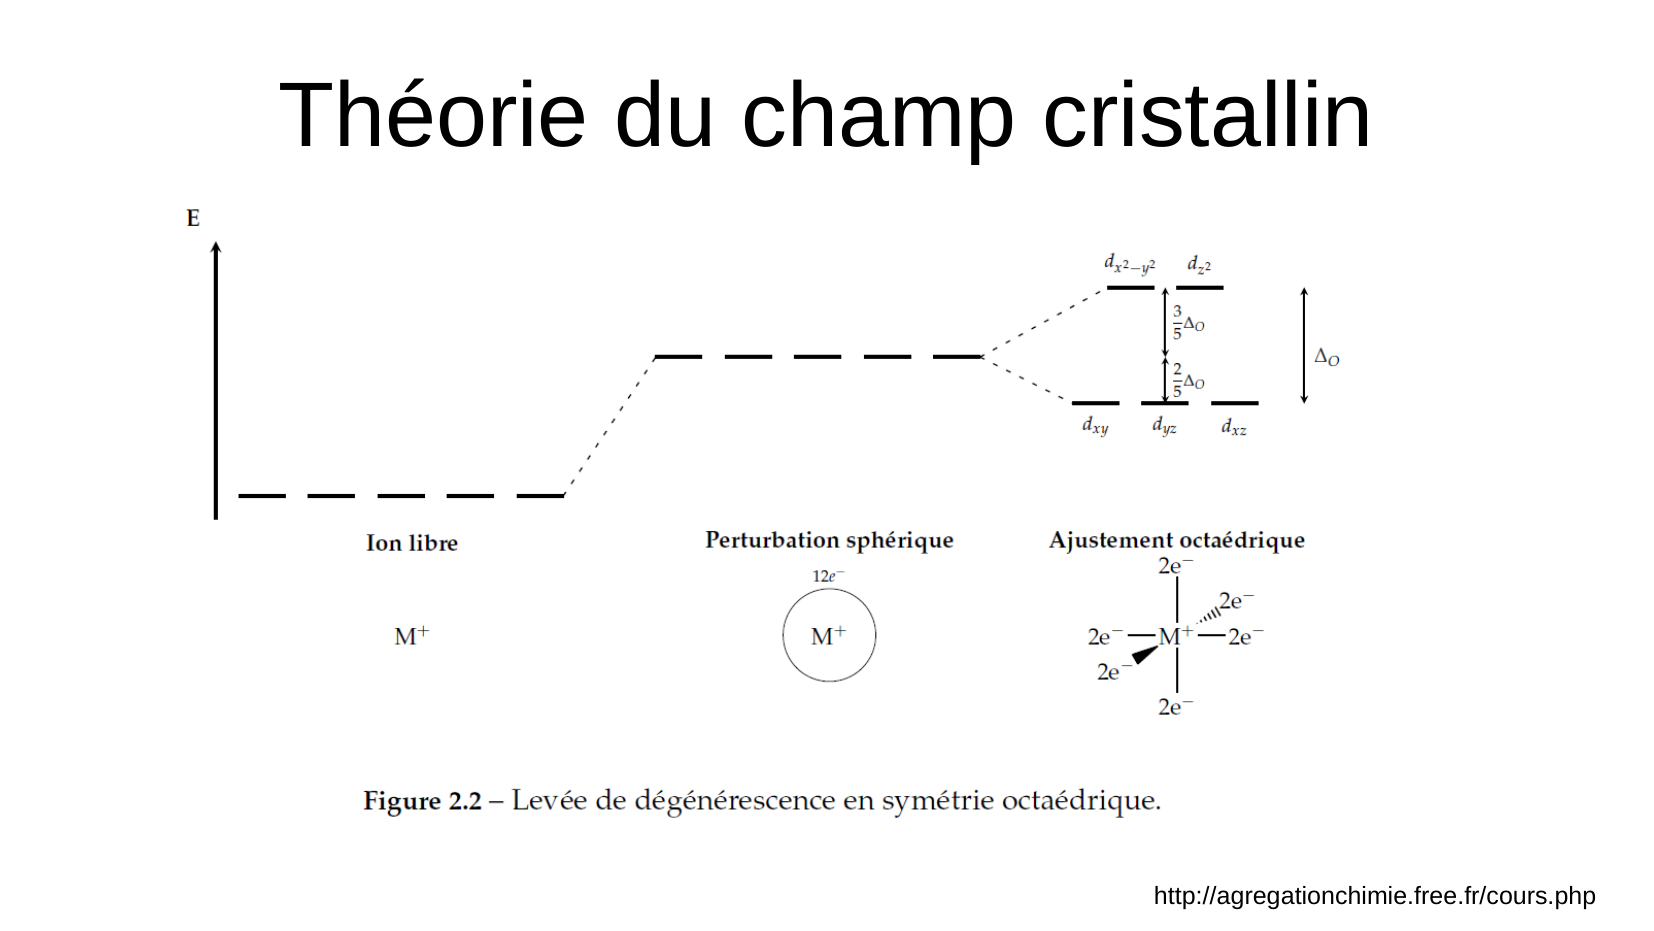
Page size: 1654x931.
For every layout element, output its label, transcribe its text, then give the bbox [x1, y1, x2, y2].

text_box http://agregationchimie.free.fr/cours.php [1139, 874, 1654, 931]
title Théorie du champ cristallin [82, 37, 1571, 193]
picture [153, 196, 1373, 827]
